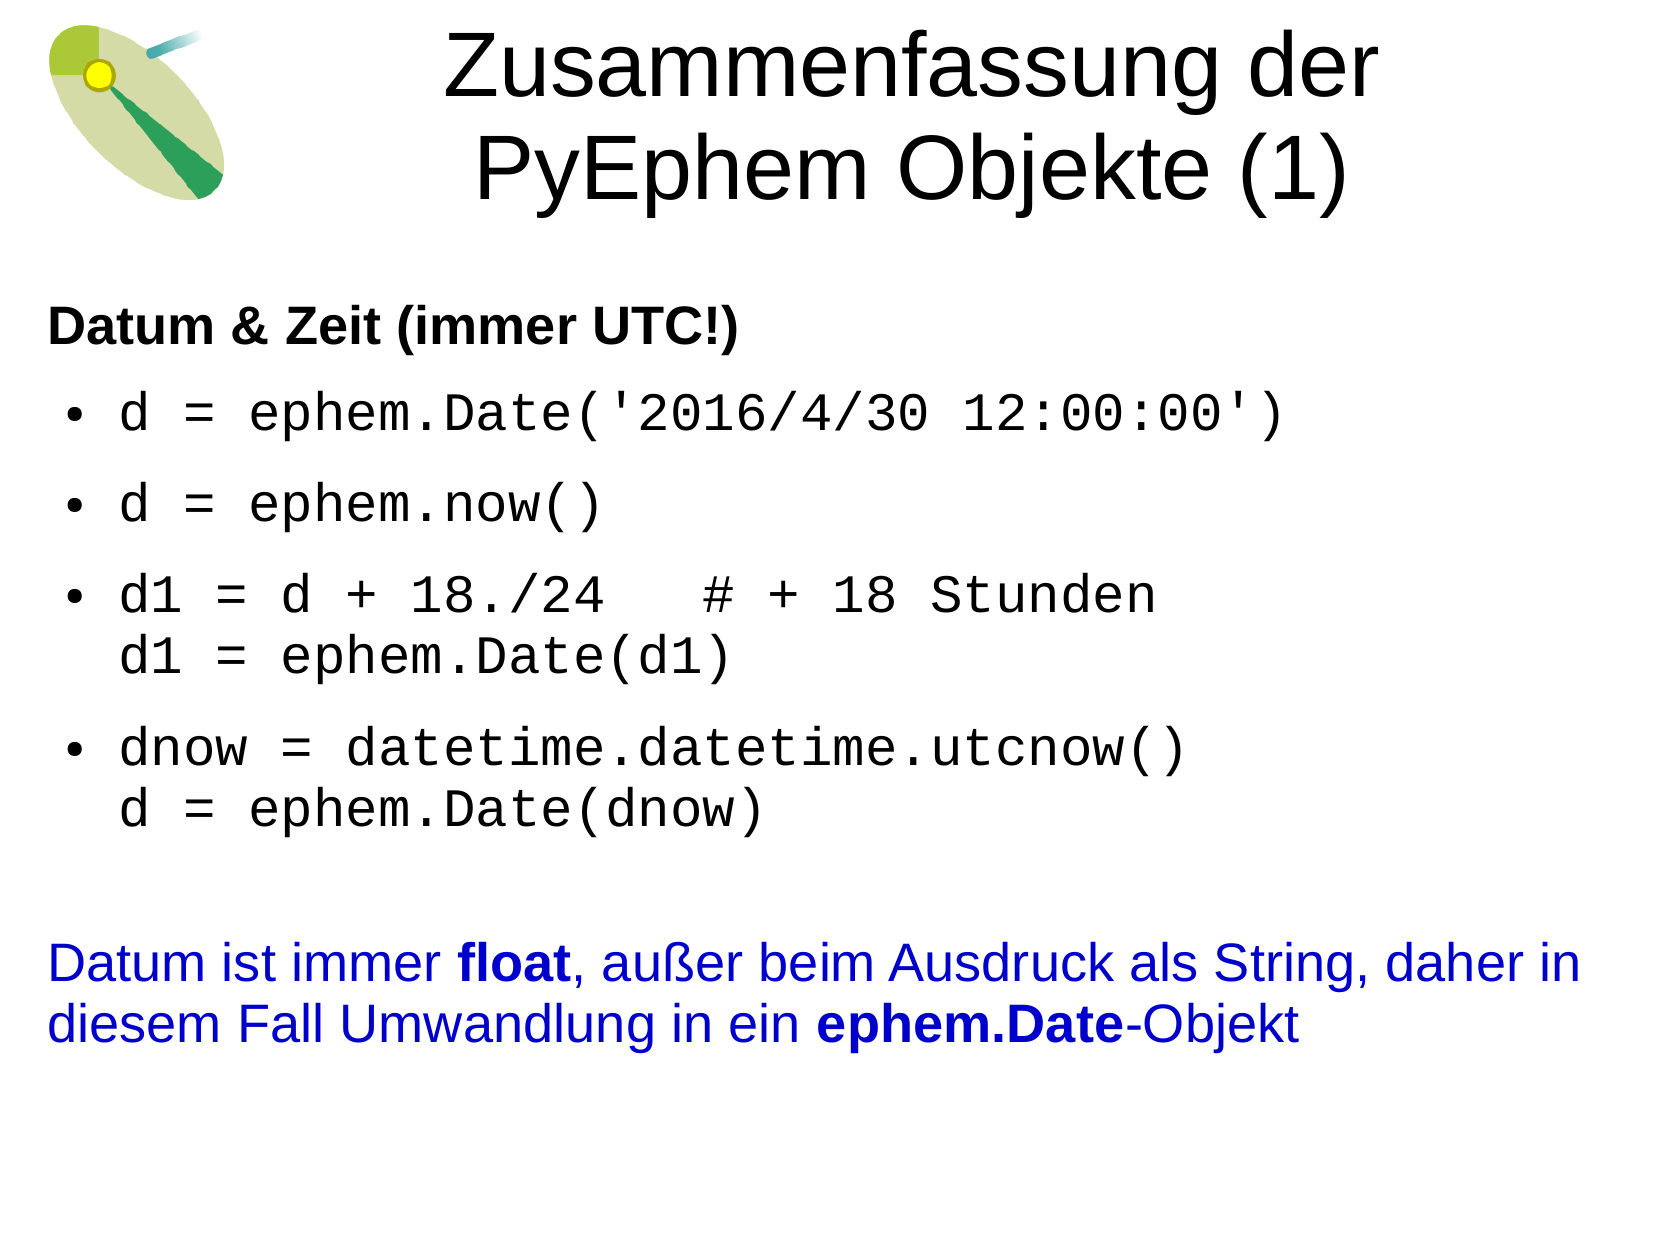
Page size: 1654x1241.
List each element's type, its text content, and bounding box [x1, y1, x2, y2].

picture [47, 23, 225, 201]
list Datum & Zeit (immer UTC!) d = ephem.Date('2016/4/30 12:00:00') d = ephem.now() d1 = d + 18./24 # + 18 Stunden d1 = ephem.Date(d1) dnow = datetime.datetime.utcnow() d = ephem.Date(dnow) Datum ist immer float, außer beim Ausdruck als String, daher in diesem Fall Umwandlung in ein ephem.Date-Objekt [47, 295, 1619, 1158]
title Zusammenfassung der PyEphem Objekte (1) [348, 13, 1477, 220]
